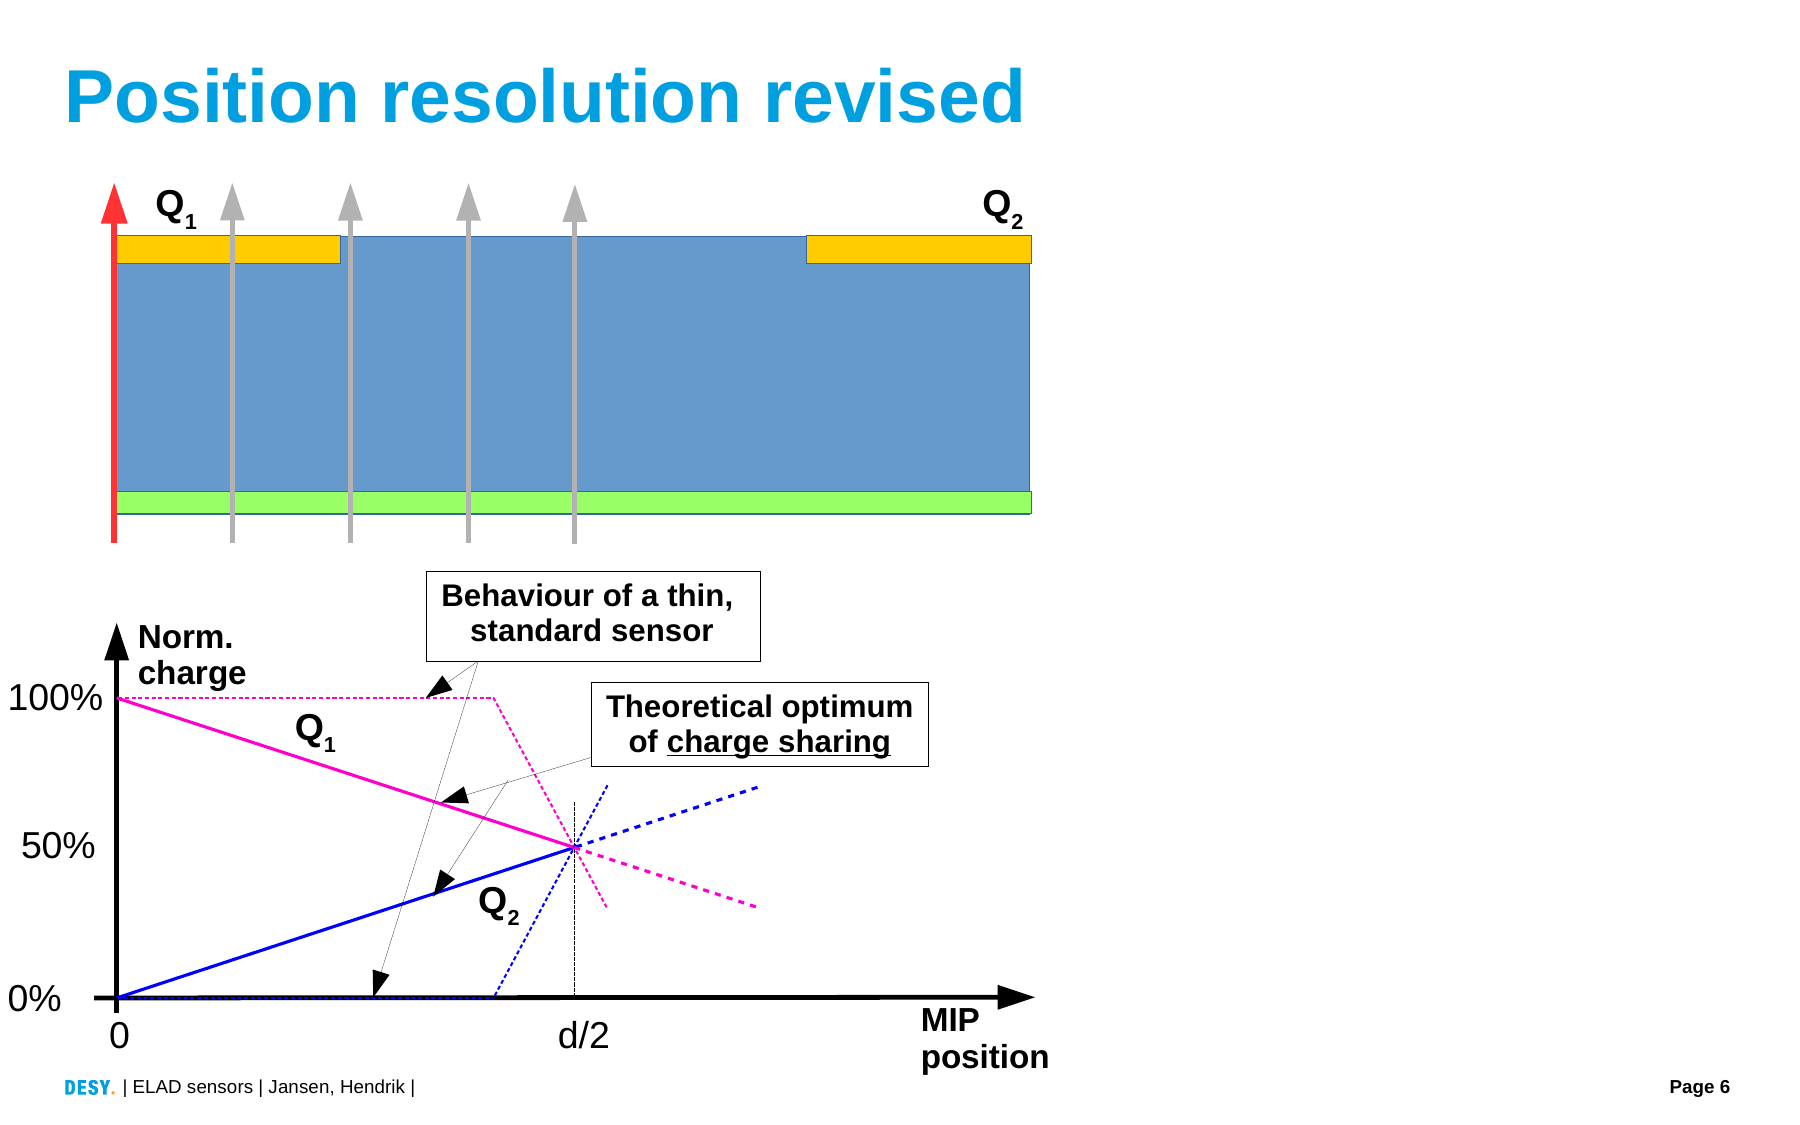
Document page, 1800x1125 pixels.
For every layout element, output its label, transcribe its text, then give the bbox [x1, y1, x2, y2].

text_box 0% [0, 970, 77, 1028]
text_box Theoretical optimum of charge sharing [591, 682, 929, 767]
text_box [353, 236, 466, 515]
text_box Q1 [140, 175, 212, 242]
text_box Q1 [280, 754, 316, 766]
text_box Q2 [463, 871, 535, 938]
text_box 50% [6, 817, 132, 875]
text_box MIP position [906, 994, 1065, 1084]
text_box [471, 236, 572, 515]
text_box 0 [94, 1007, 145, 1064]
text_box [577, 235, 1032, 515]
text_box 100% [0, 669, 119, 726]
text_box Behaviour of a thin, standard sensor [426, 571, 761, 662]
text_box d/2 [543, 1007, 625, 1064]
title Position resolution revised [64, 57, 1436, 132]
text_box Q2 [967, 175, 1039, 242]
text_box Norm. charge [123, 610, 262, 700]
text_box [235, 235, 348, 515]
text_box Q1 [280, 699, 351, 766]
text_box [117, 235, 230, 515]
